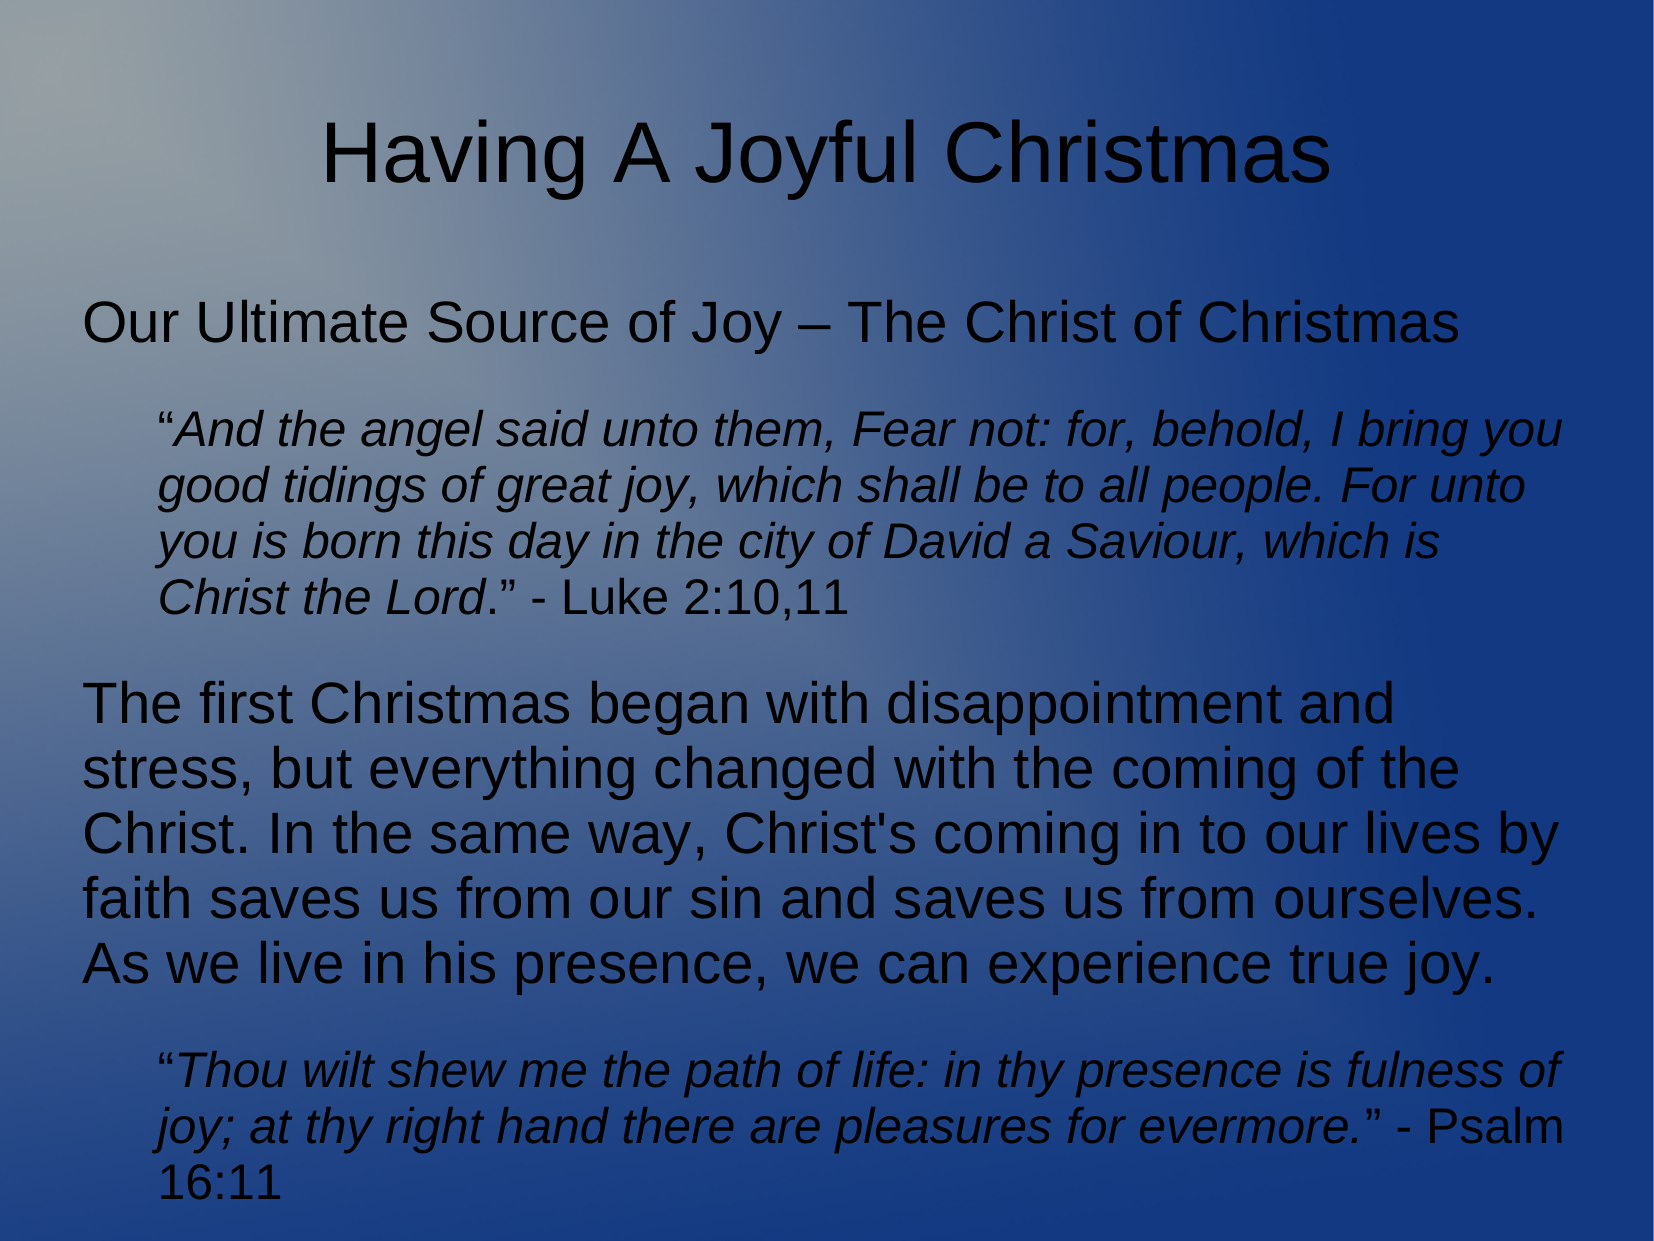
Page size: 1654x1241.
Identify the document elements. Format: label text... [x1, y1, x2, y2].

picture [0, 0, 1654, 1241]
subtitle Our Ultimate Source of Joy – The Christ of Christmas “And the angel said unto them, Fear not: for, behold, I bring you good tidings of great joy, which shall be to all people. For unto you is born this day in the city of David a Saviour, which is Christ the Lord.” - Luke 2:10,11 The first Christmas began with disappointment and stress, but everything changed with the coming of the Christ. In the same way, Christ's coming in to our lives by faith saves us from our sin and saves us from ourselves. As we live in his presence, we can experience true joy. “Thou wilt shew me the path of life: in thy presence is fulness of joy; at thy right hand there are pleasures for evermore.” - Psalm 16:11 [82, 290, 1571, 1241]
title Having A Joyful Christmas [82, 49, 1571, 257]
